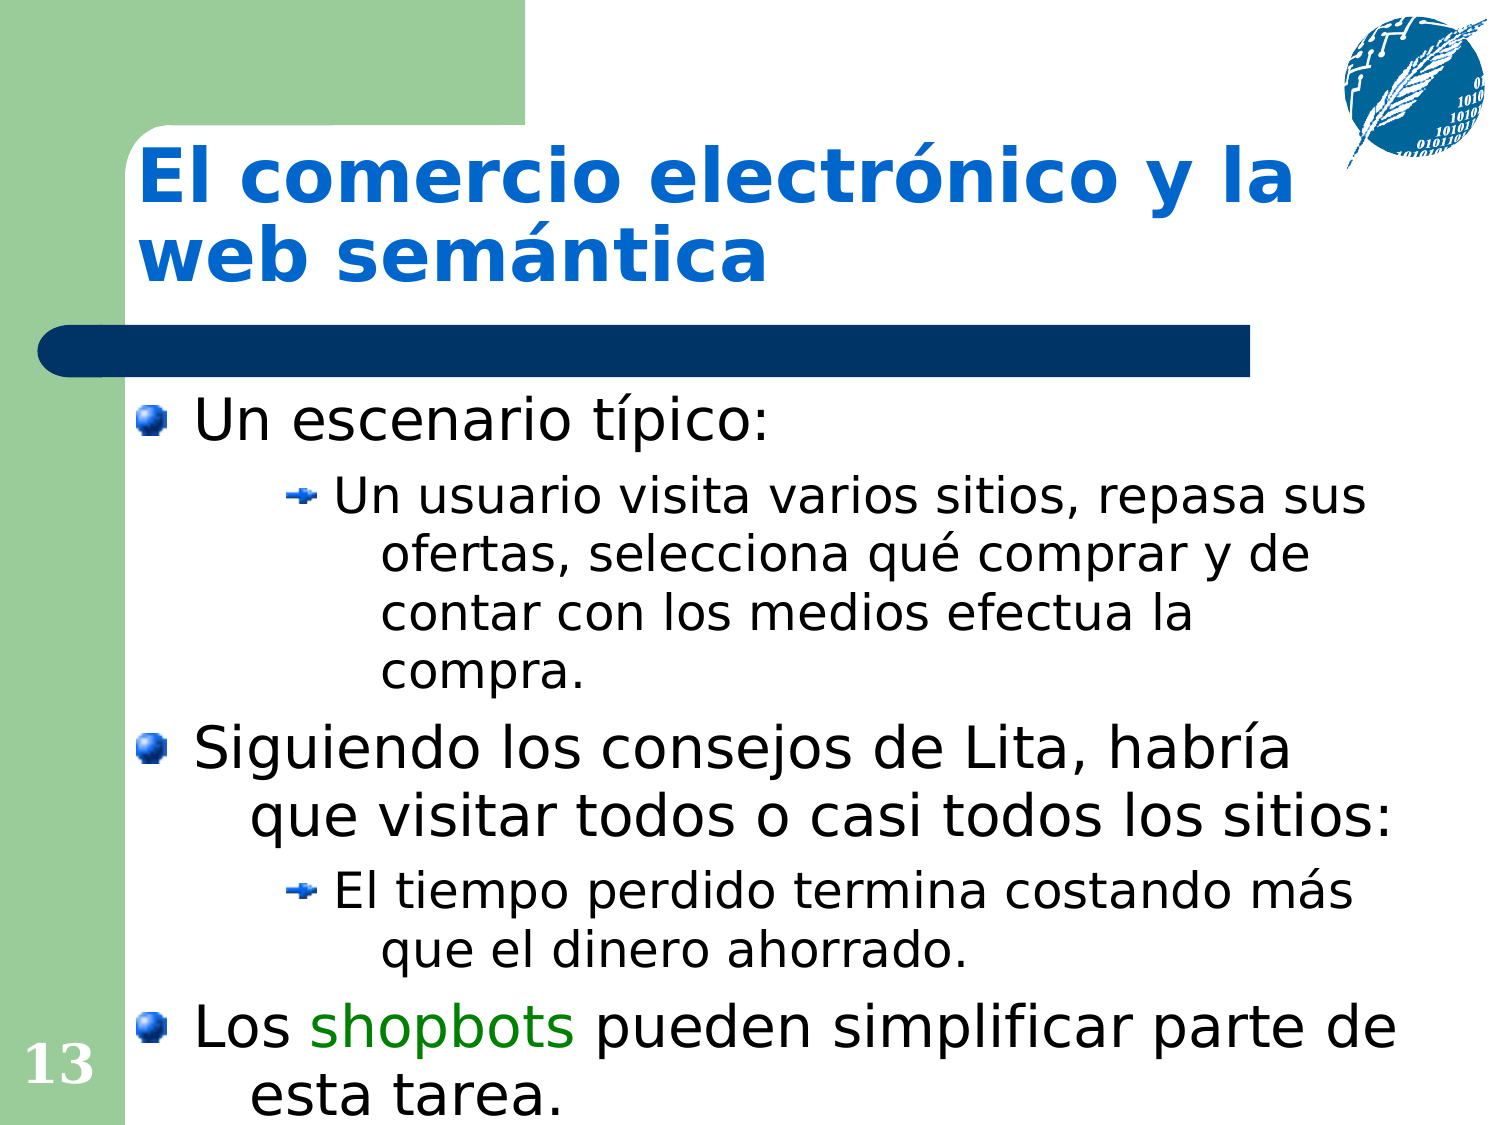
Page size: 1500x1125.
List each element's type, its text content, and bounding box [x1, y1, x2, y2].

title El comercio electrónico y la web semántica [136, 135, 1413, 302]
picture [1436, 127, 1450, 136]
list Un escenario típico: Un usuario visita varios sitios, repasa sus ofertas, selecciona qué comprar y de contar con los medios efectua la compra. Siguiendo los consejos de Lita, habría que visitar todos o casi todos los sitios: El tiempo perdido termina costando más que el dinero ahorrado. Los shopbots pueden simplificar parte de esta tarea. [136, 386, 1399, 1108]
picture [1427, 138, 1431, 148]
picture [1416, 140, 1425, 149]
picture [1341, 15, 1487, 172]
picture [1433, 139, 1440, 147]
